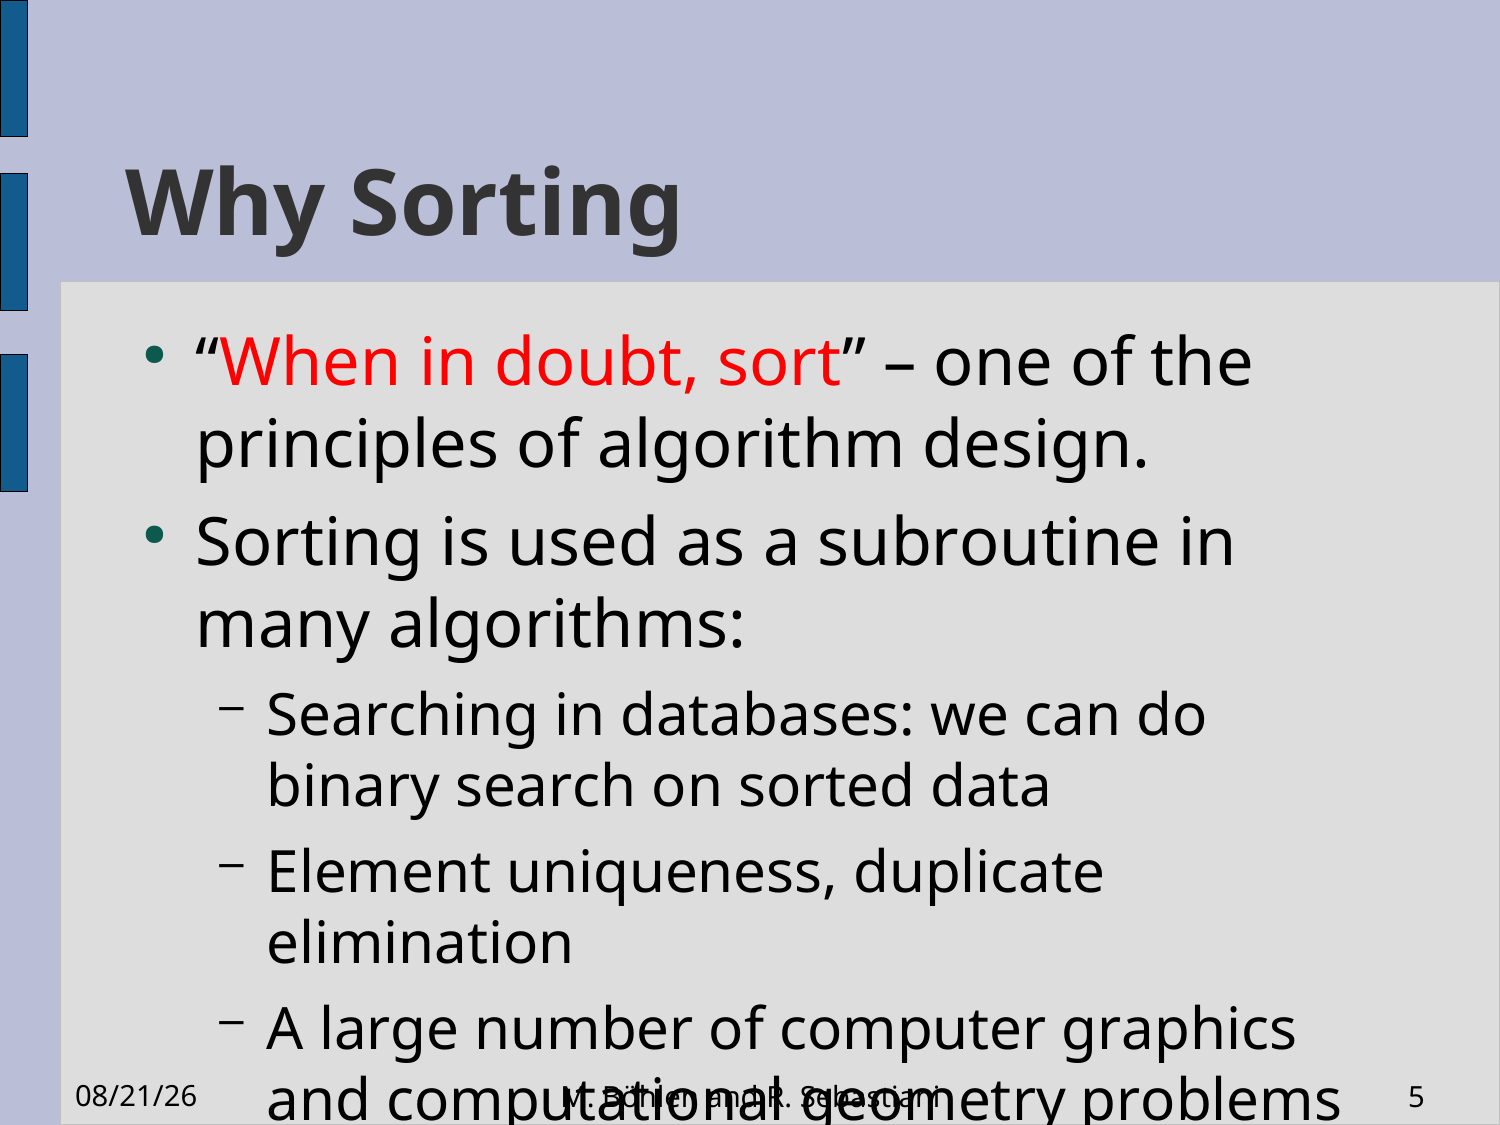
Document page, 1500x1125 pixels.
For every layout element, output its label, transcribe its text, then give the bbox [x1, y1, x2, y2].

title Why Sorting [110, 67, 1392, 271]
list “When in doubt, sort” – one of the principles of algorithm design. Sorting is used as a subroutine in many algorithms: Searching in databases: we can do binary search on sorted data Element uniqueness, duplicate elimination A large number of computer graphics and computational geometry problems ... [110, 312, 1392, 1079]
